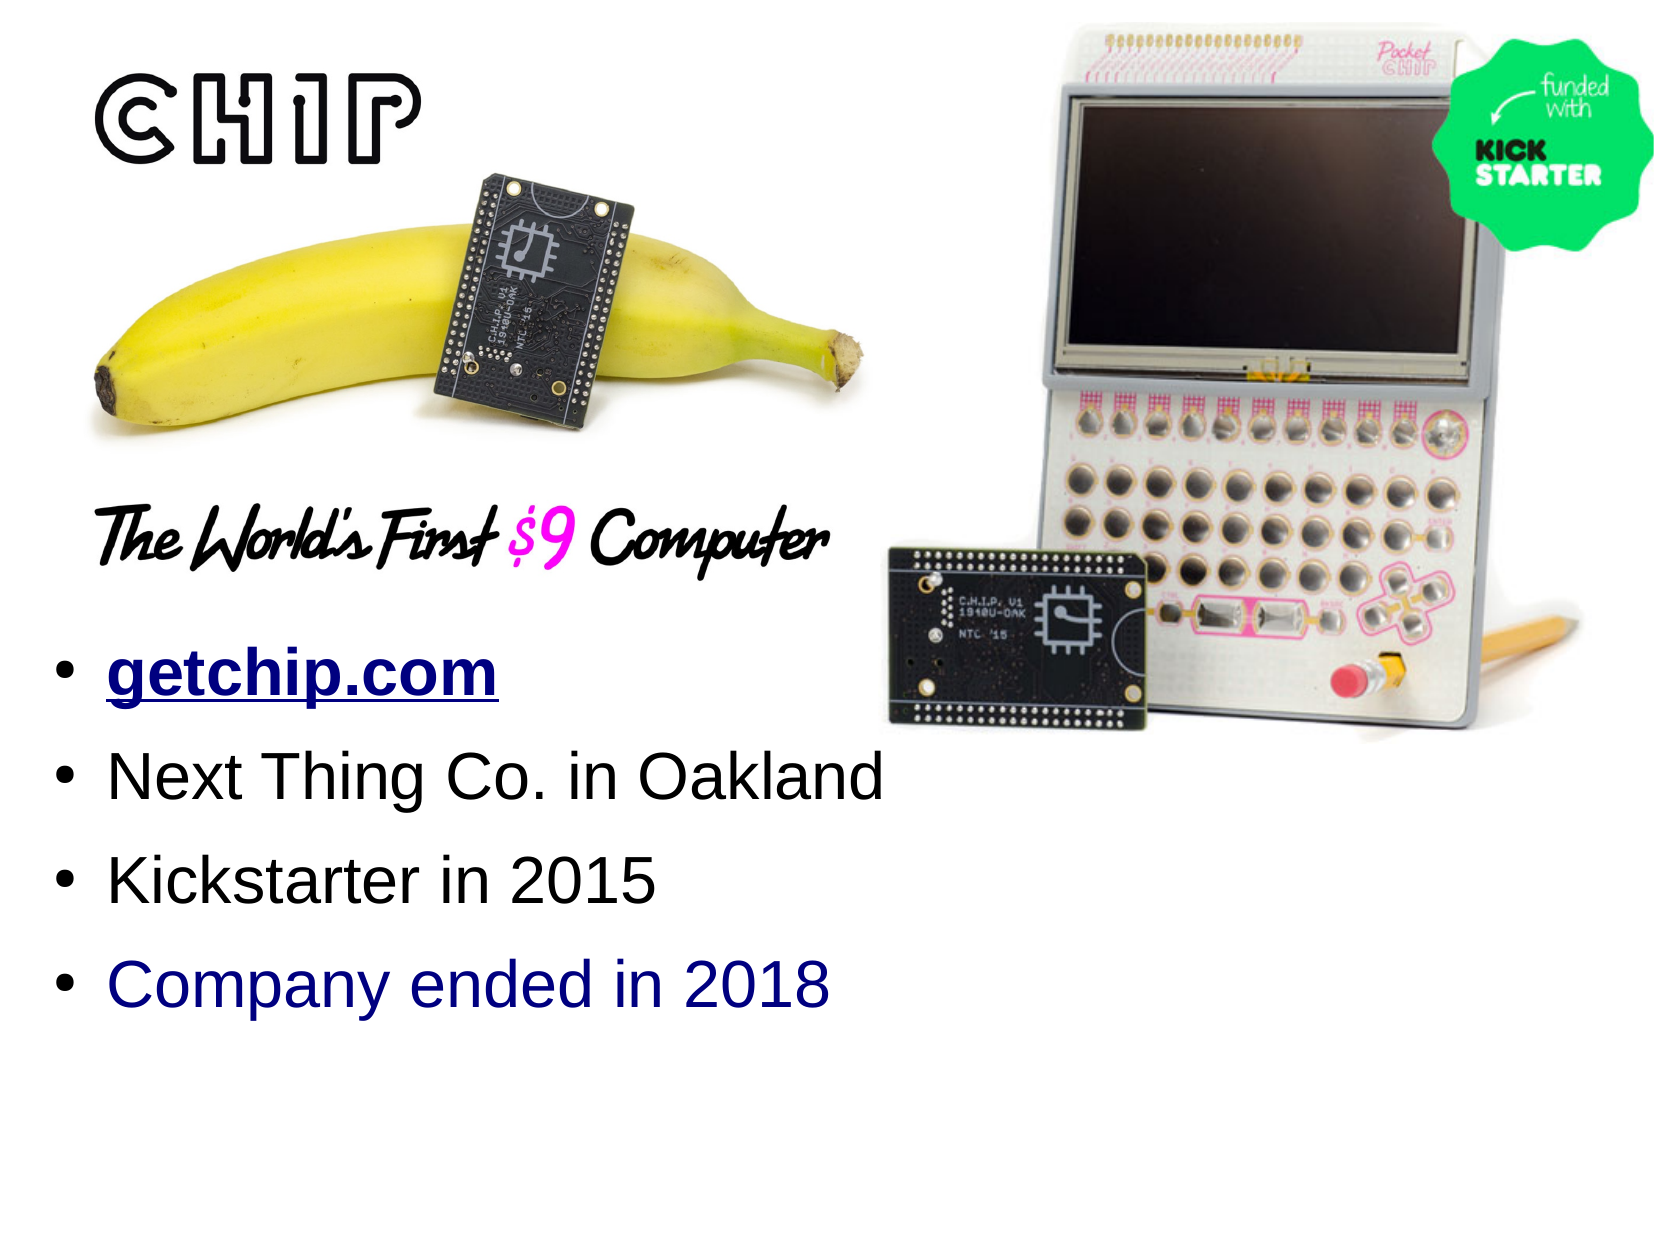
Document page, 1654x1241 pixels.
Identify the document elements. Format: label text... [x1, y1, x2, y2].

picture [59, 22, 1654, 745]
list getchip.com Next Thing Co. in Oakland Kickstarter in 2015 Company ended in 2018 [35, 425, 1524, 1146]
